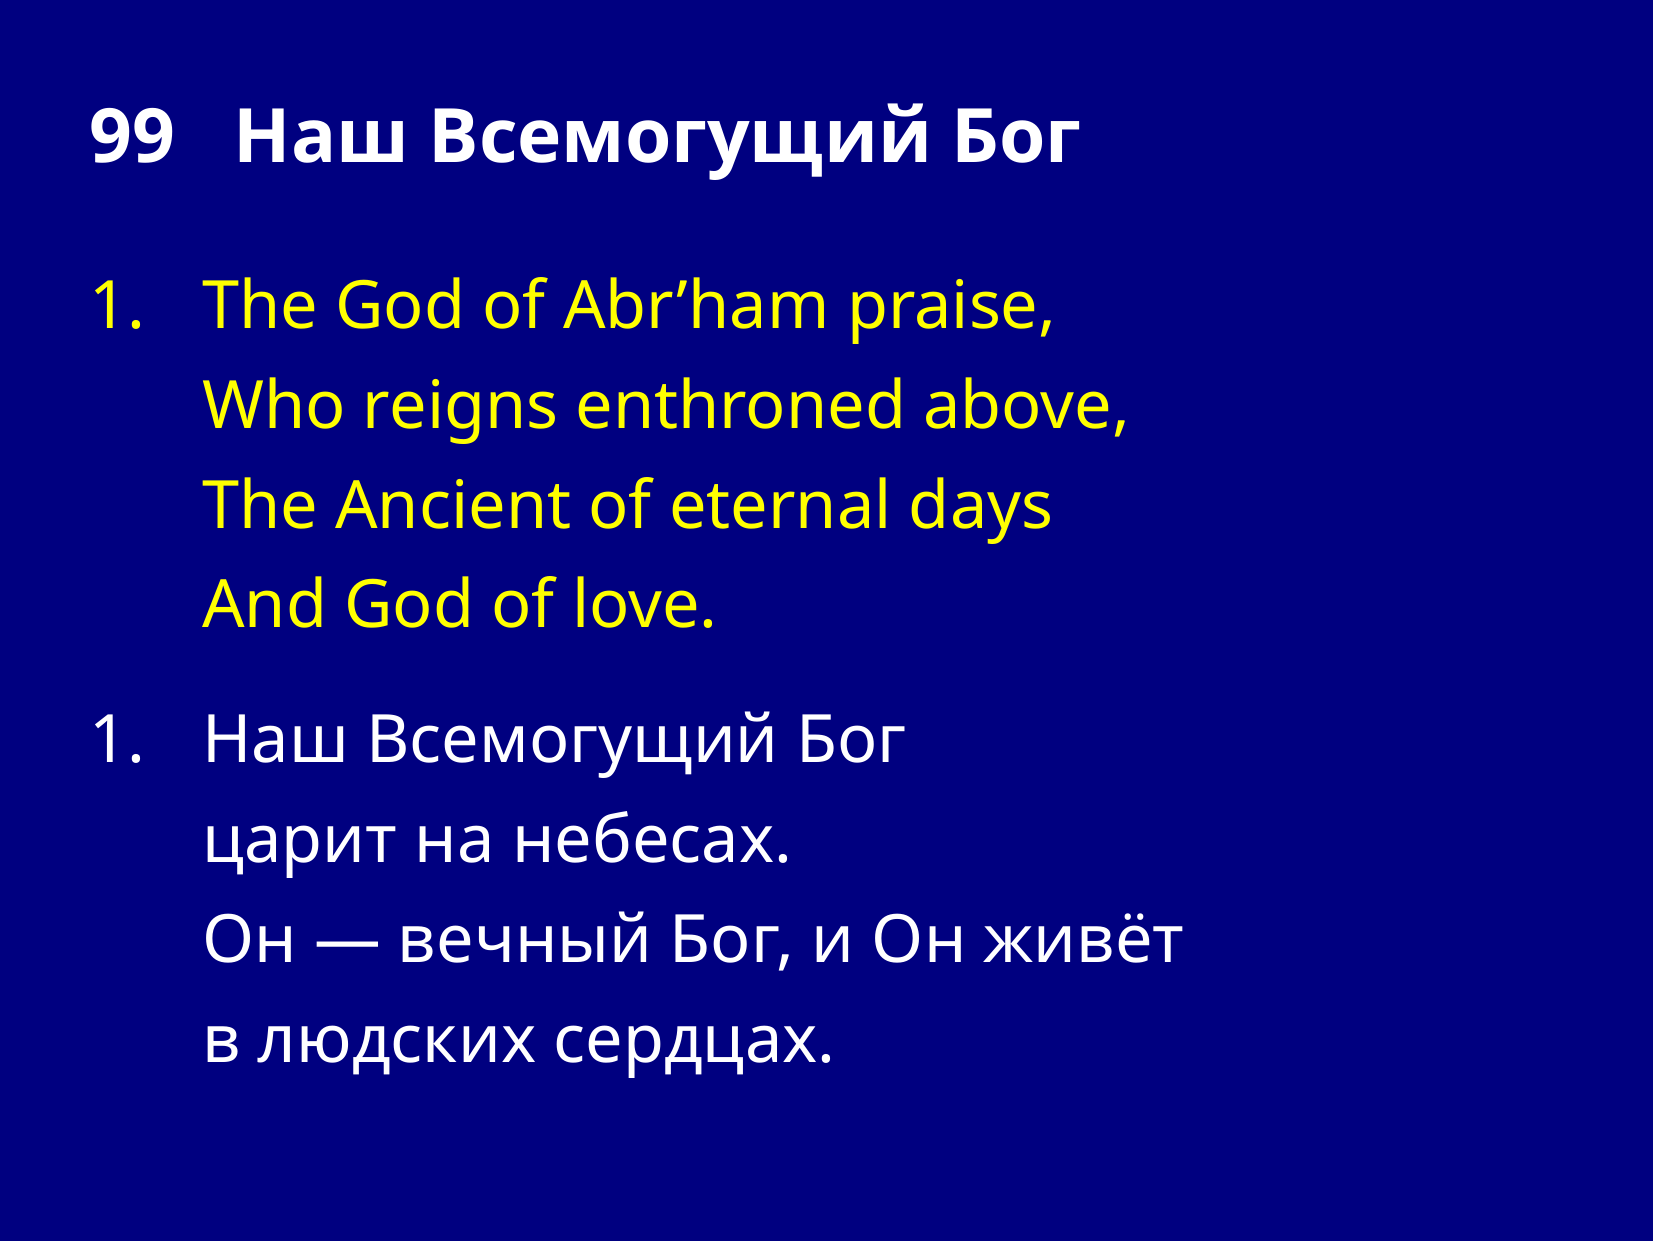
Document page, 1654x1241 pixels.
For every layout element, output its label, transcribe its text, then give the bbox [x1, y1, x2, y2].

text_box 1. Наш Всемогущий Бог царит на небесах. Он — вечный Бог, и Он живёт в людских сердцах. [75, 675, 1576, 1163]
text_box 1. The God of Abr’ham praise, Who reigns enthroned above, The Ancient of eternal days And God of love. [75, 188, 1576, 638]
text_box 99 Наш Всемогущий Бог [75, 75, 1576, 188]
